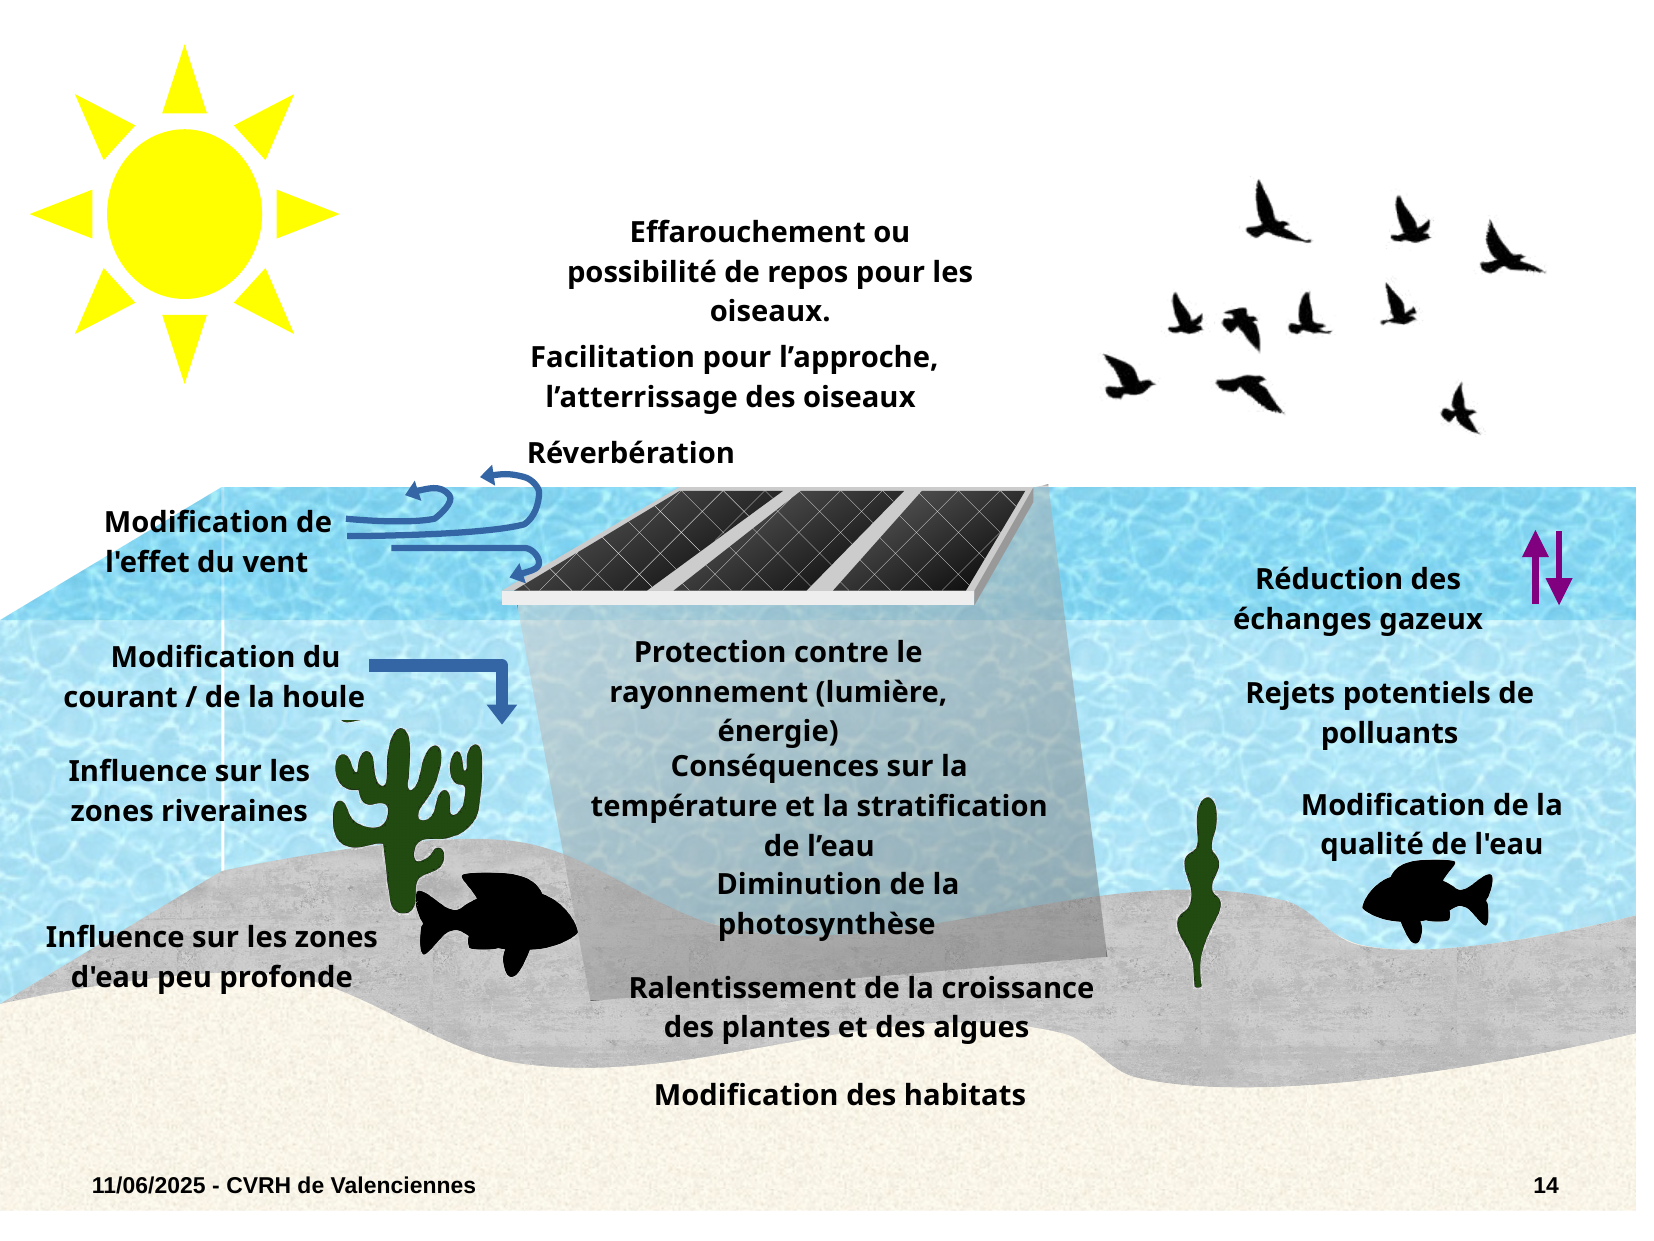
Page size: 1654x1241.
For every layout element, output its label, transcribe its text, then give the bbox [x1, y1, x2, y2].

text_box Diminution de la photosynthèse [620, 856, 1034, 953]
text_box Réduction des échanges gazeux [1181, 550, 1536, 647]
picture [1354, 873, 1506, 975]
text_box Influence sur les zones riveraines [24, 742, 355, 839]
text_box Modification de l'effet du vent [40, 493, 374, 590]
text_box [374, 487, 535, 532]
picture [1092, 26, 1580, 665]
text_box Modification de la qualité de l'eau [1254, 776, 1610, 873]
text_box Rejets potentiels de polluants [1200, 665, 1580, 762]
text_box [162, 44, 207, 114]
text_box 11/06/2025 - CVRH de Valenciennes <numéro> [77, 1165, 1584, 1206]
text_box [162, 314, 207, 384]
picture [310, 720, 588, 1016]
text_box Ralentissement de la croissance des plantes et des algues [571, 959, 1123, 1056]
text_box Protection contre le rayonnement (lumière, énergie) [537, 623, 1019, 720]
text_box Modification des habitats [605, 1066, 1046, 1123]
text_box [276, 189, 340, 239]
text_box Effarouchement ou possibilité de repos pour les oiseaux. [536, 203, 1004, 300]
text_box [74, 268, 136, 335]
text_box Facilitation pour l’approche, l’atterrissage des oiseaux [501, 329, 960, 426]
text_box [233, 268, 295, 335]
text_box [107, 129, 263, 299]
text_box [211, 487, 447, 518]
text_box [0, 484, 1636, 1211]
text_box Réverbération [501, 425, 768, 485]
picture [1166, 794, 1226, 1016]
text_box Conséquences sur la température et la stratification de l’eau [561, 738, 1078, 835]
text_box [74, 94, 136, 161]
text_box [29, 189, 93, 239]
text_box [233, 94, 295, 161]
text_box Modification du courant / de la houle [44, 628, 384, 725]
text_box Influence sur les zones d'eau peu profonde [17, 909, 407, 1006]
